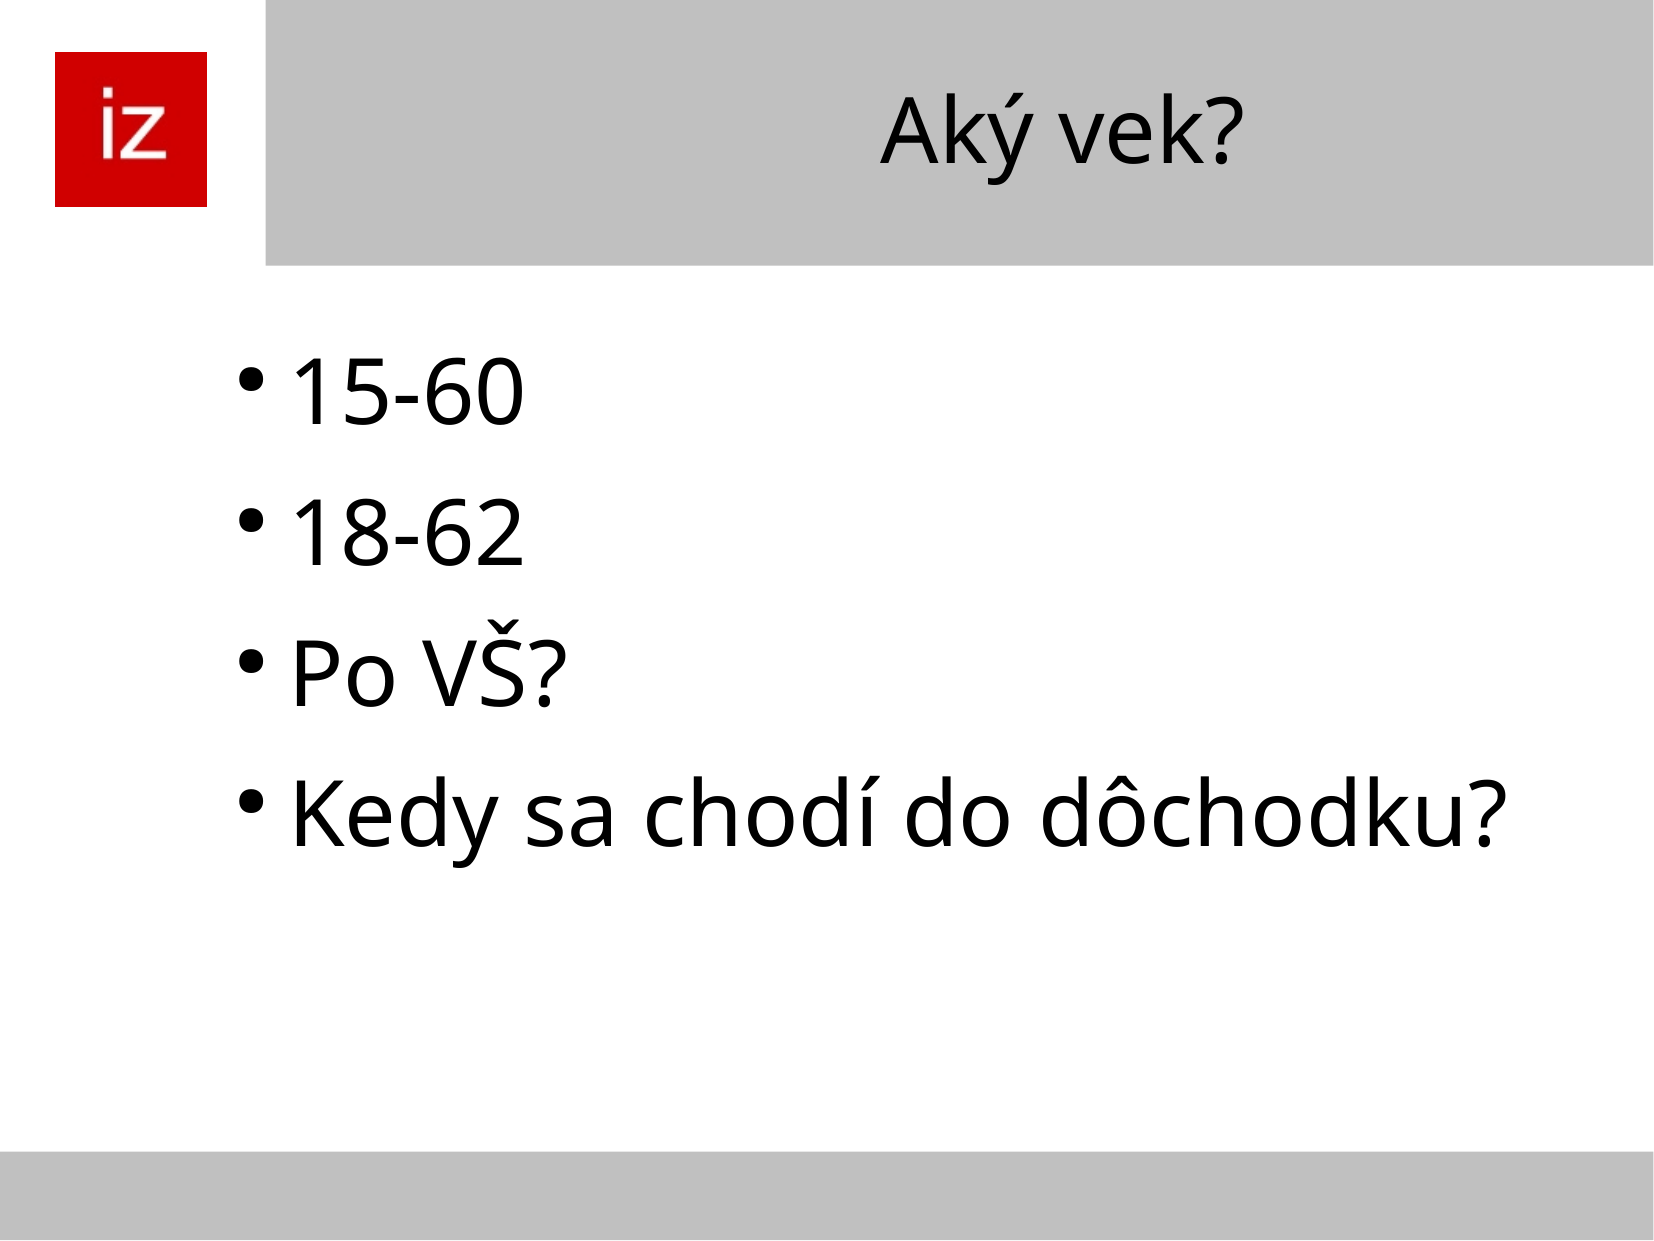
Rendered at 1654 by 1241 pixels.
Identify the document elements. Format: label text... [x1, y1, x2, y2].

title Aký vek? [561, 29, 1565, 237]
picture [55, 52, 207, 207]
list 15-60 18-62 Po VŠ? Kedy sa chodí do dôchodku? [121, 344, 1533, 1126]
